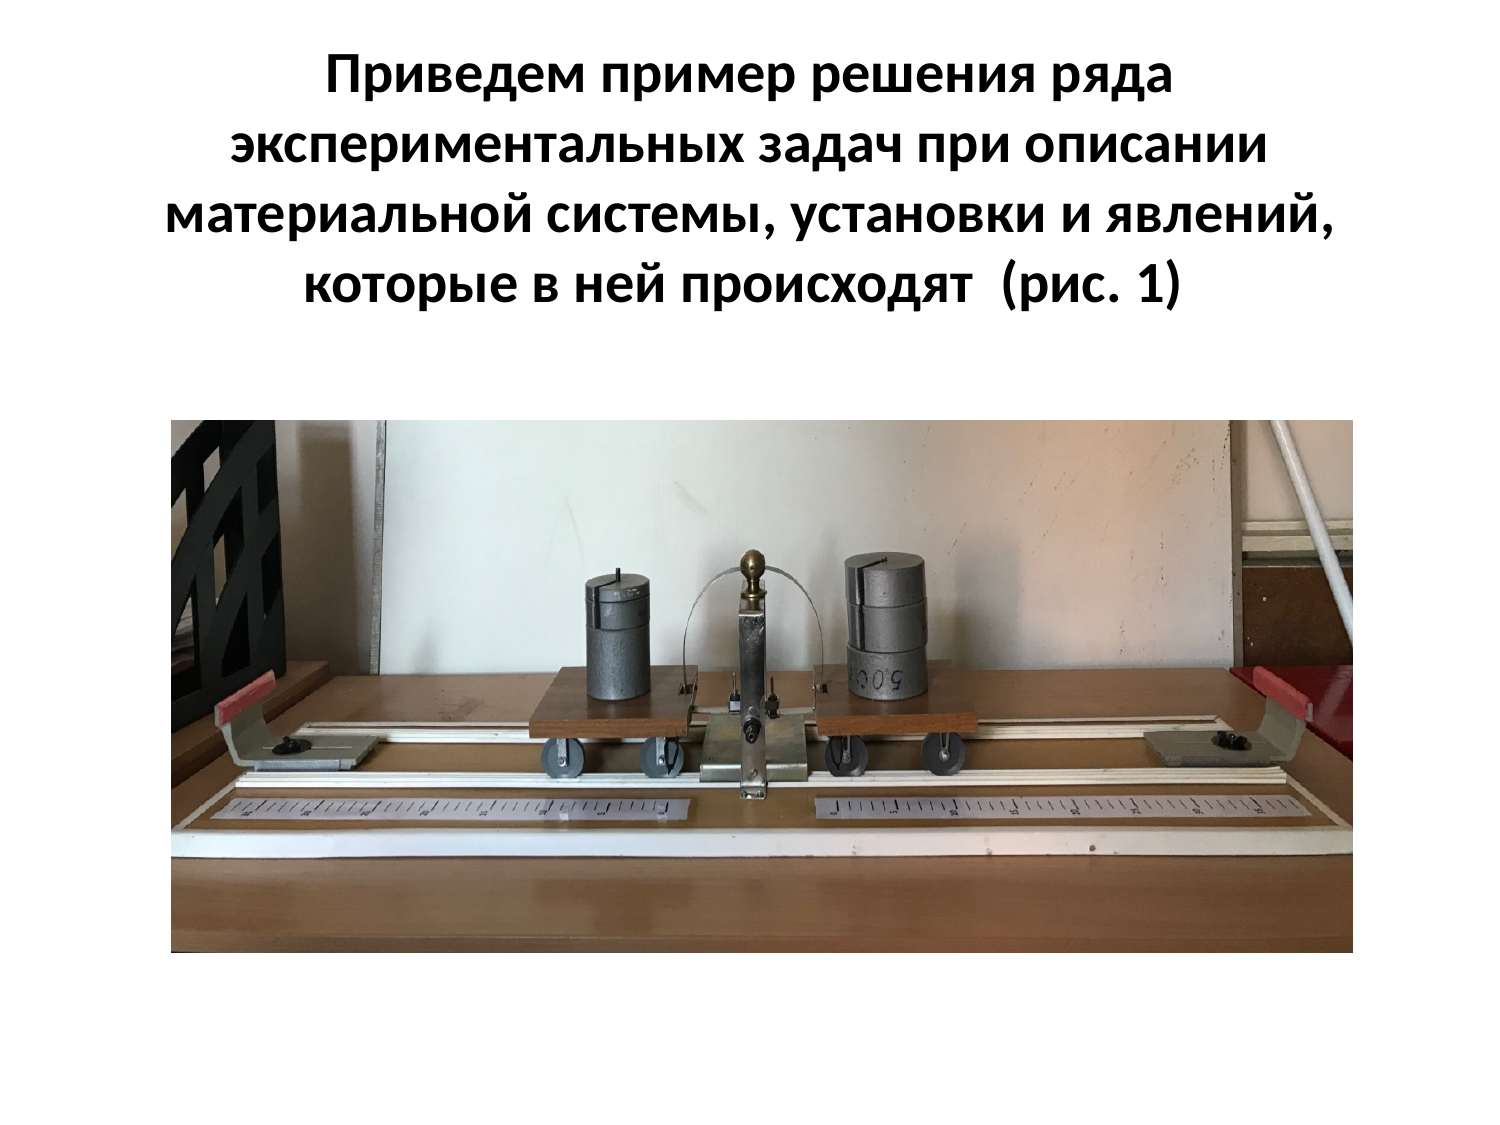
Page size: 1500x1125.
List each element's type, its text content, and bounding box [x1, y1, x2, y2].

picture [171, 420, 1353, 953]
text_box Приведем пример решения ряда экспериментальных задач при описании материальной системы, установки и явлений, которые в ней происходят (рис. 1) [74, 45, 1425, 303]
